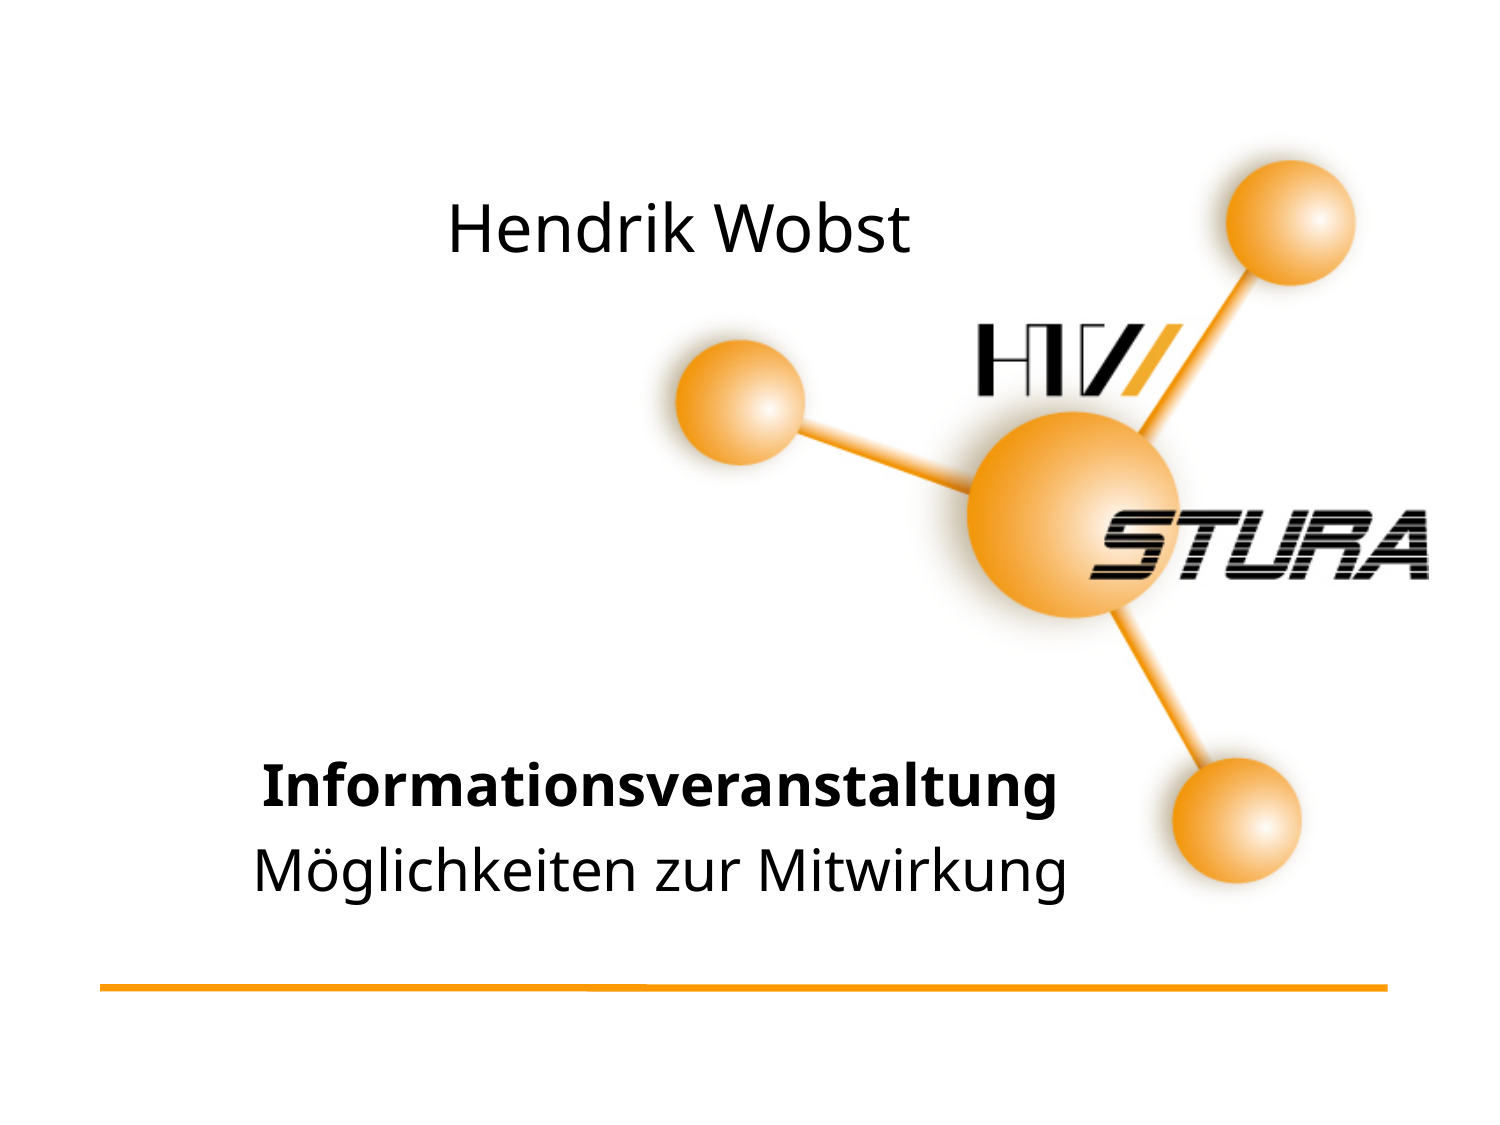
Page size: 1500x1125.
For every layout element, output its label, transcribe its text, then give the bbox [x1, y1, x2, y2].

subtitle Informationsveranstaltung Möglichkeiten zur Mitwirkung [135, 707, 1186, 944]
title Hendrik Wobst [76, 89, 1282, 362]
